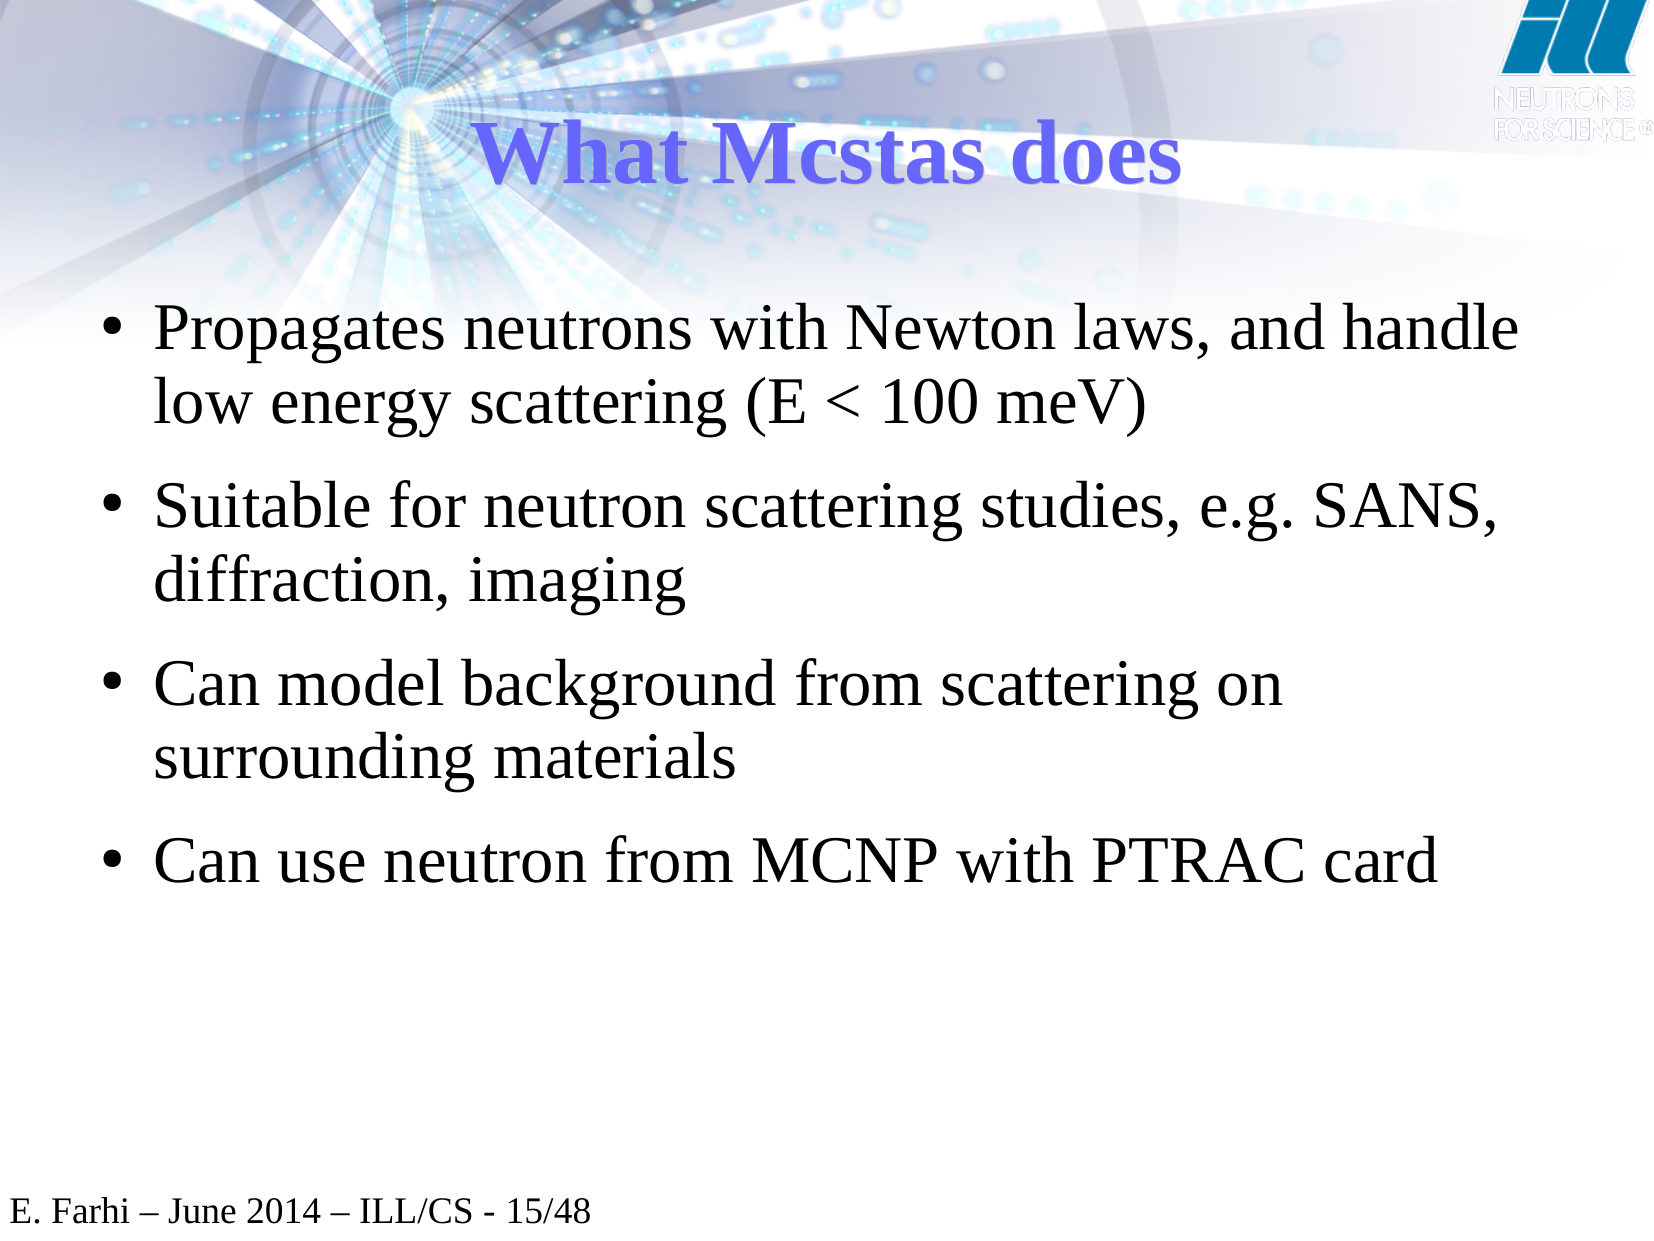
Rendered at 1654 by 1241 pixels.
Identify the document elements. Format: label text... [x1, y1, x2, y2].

title What Mcstas does [82, 49, 1571, 257]
list Propagates neutrons with Newton laws, and handle low energy scattering (E < 100 meV) Suitable for neutron scattering studies, e.g. SANS, diffraction, imaging Can model background from scattering on surrounding materials Can use neutron from MCNP with PTRAC card [82, 290, 1538, 1010]
picture [0, 0, 1654, 355]
